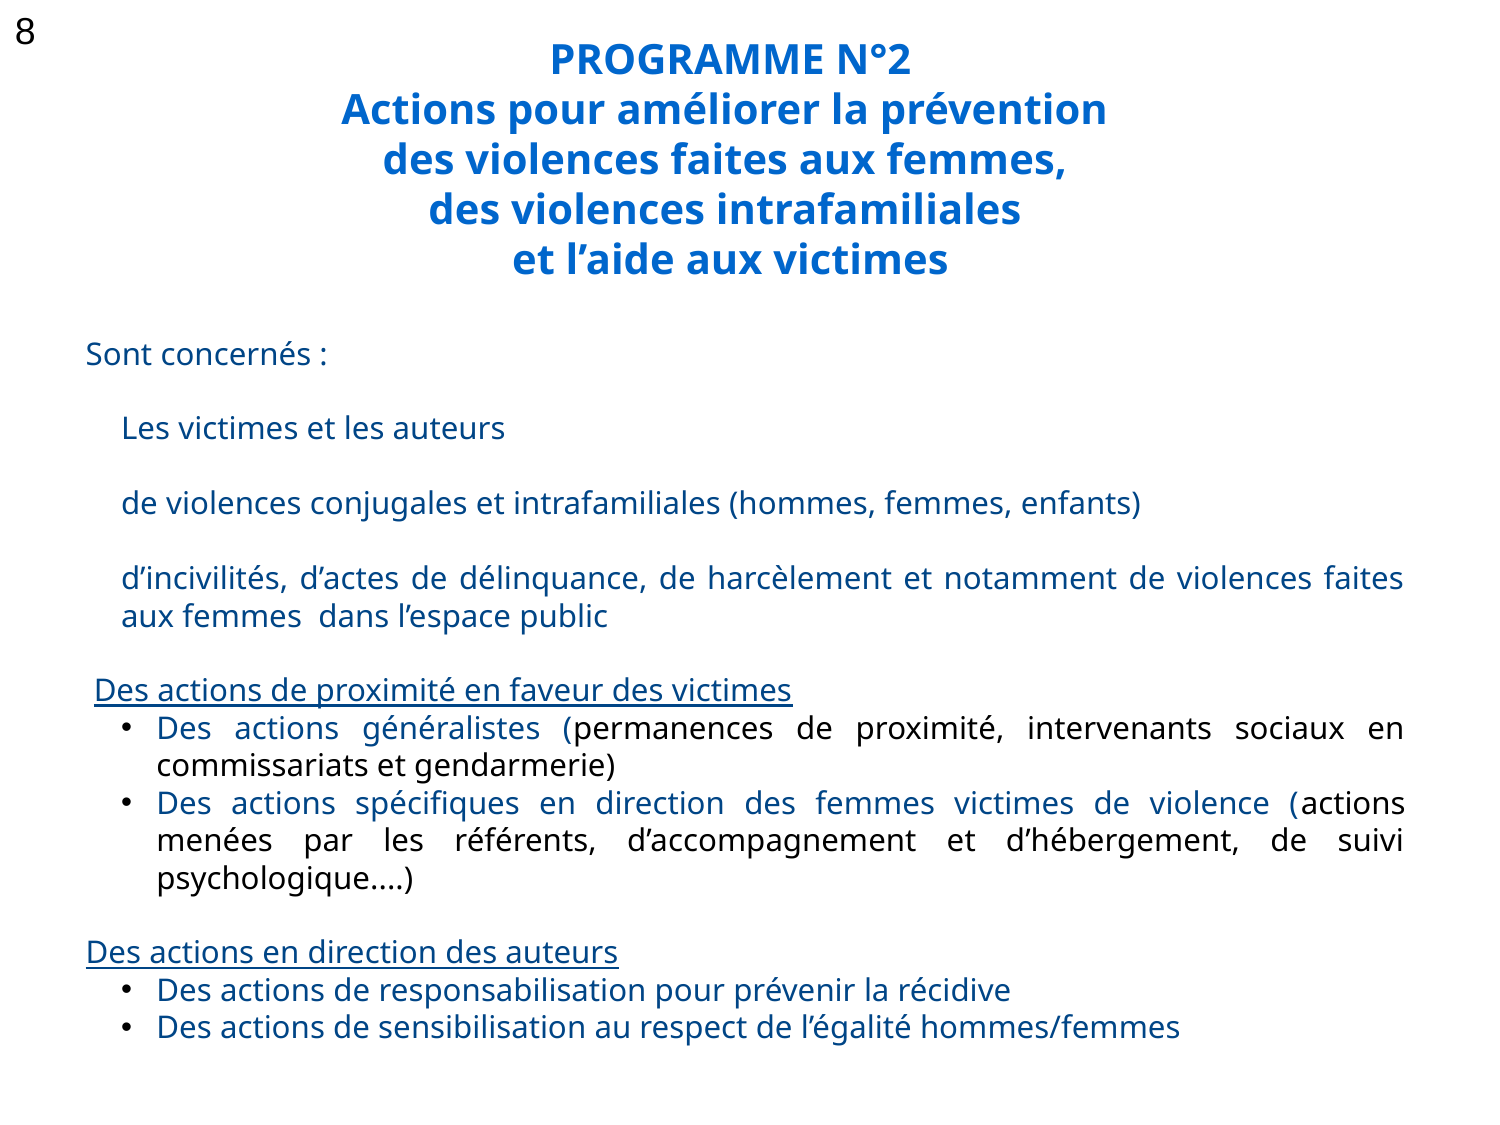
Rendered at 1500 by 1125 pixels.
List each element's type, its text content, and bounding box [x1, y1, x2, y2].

text_box <numéro> [0, 0, 1500, 1125]
